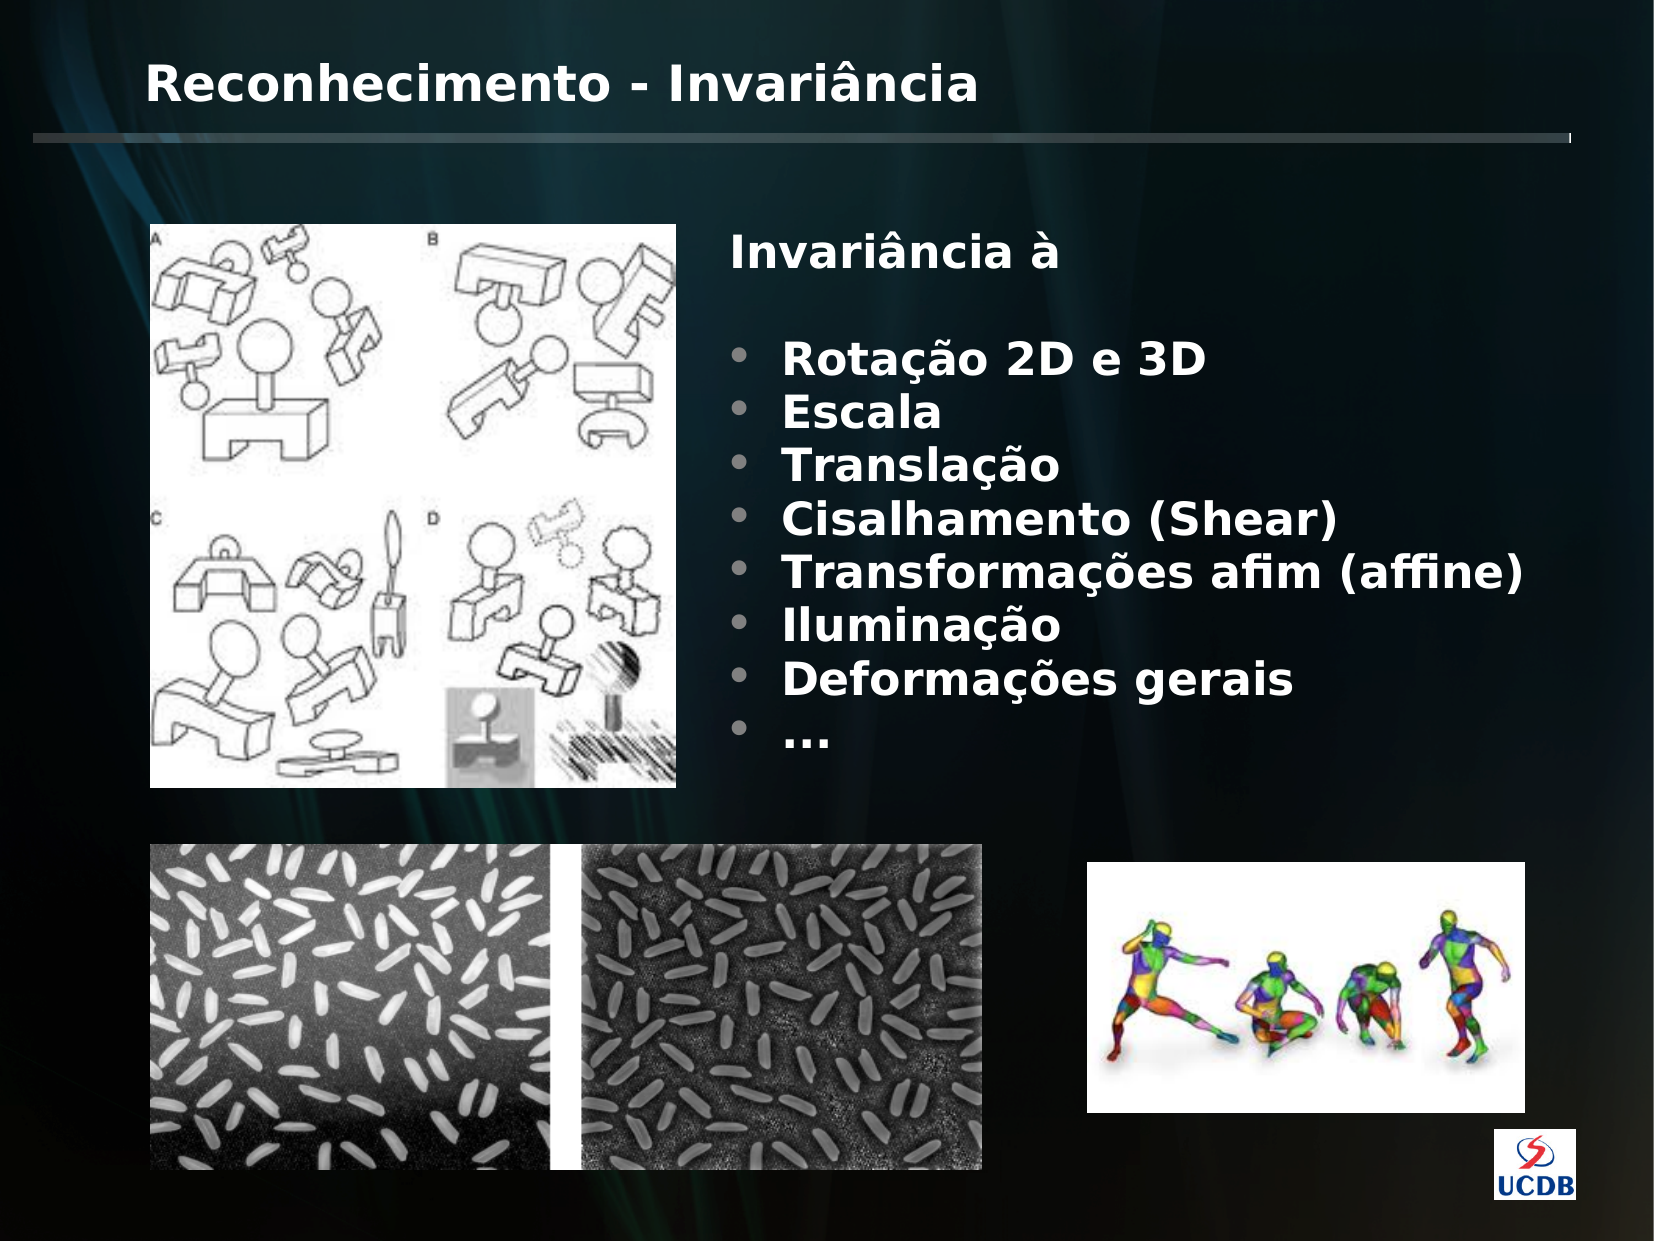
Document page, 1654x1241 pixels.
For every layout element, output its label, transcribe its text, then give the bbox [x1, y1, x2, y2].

text_box Invariância à Rotação 2D e 3D Escala Translação Cisalhamento (Shear) Transformações afim (affine) Iluminação Deformações gerais ... [714, 216, 1613, 910]
text_box Reconhecimento - Invariância [129, 45, 996, 119]
picture [0, 0, 1654, 1241]
